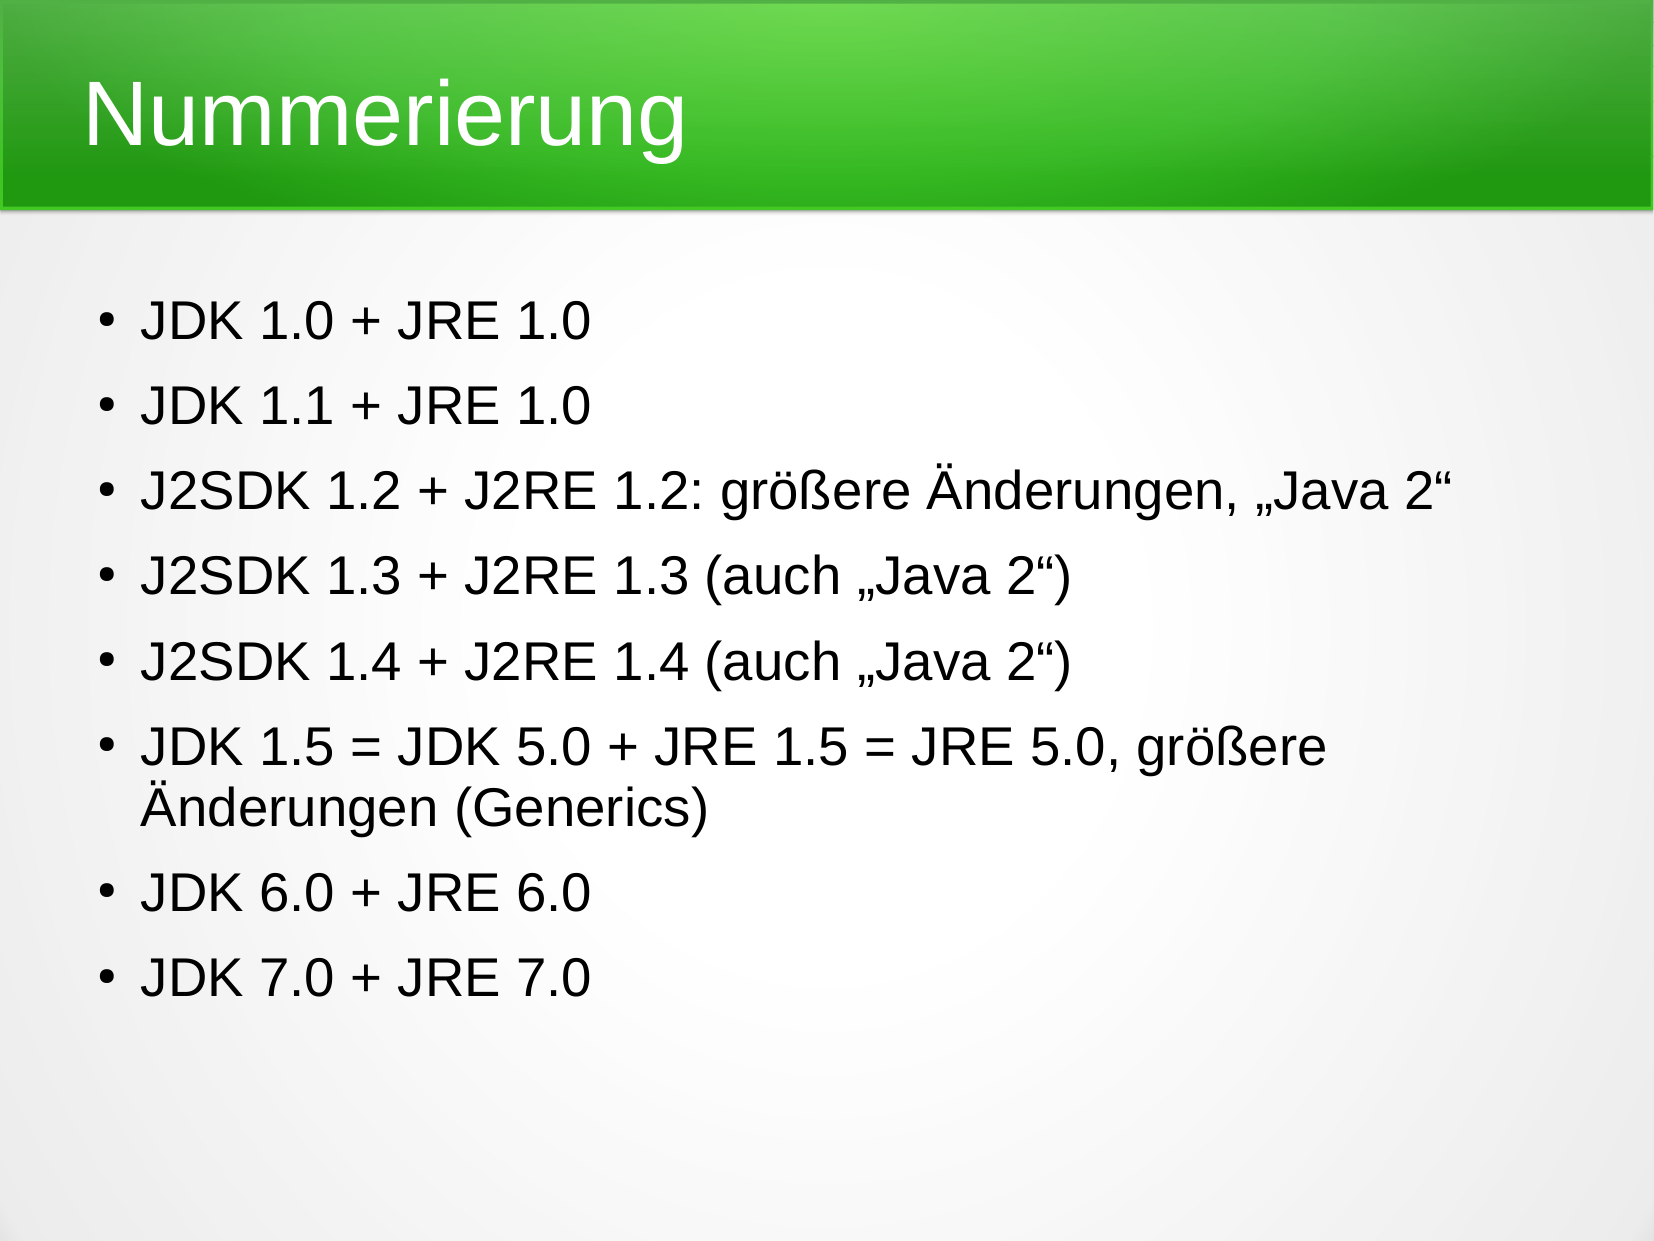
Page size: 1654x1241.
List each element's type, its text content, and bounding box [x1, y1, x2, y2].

title Nummerierung [82, 49, 1571, 179]
list JDK 1.0 + JRE 1.0 JDK 1.1 + JRE 1.0 J2SDK 1.2 + J2RE 1.2: größere Änderungen, „Java 2“ J2SDK 1.3 + J2RE 1.3 (auch „Java 2“) J2SDK 1.4 + J2RE 1.4 (auch „Java 2“) JDK 1.5 = JDK 5.0 + JRE 1.5 = JRE 5.0, größere Änderungen (Generics) JDK 6.0 + JRE 6.0 JDK 7.0 + JRE 7.0 [82, 290, 1538, 1010]
